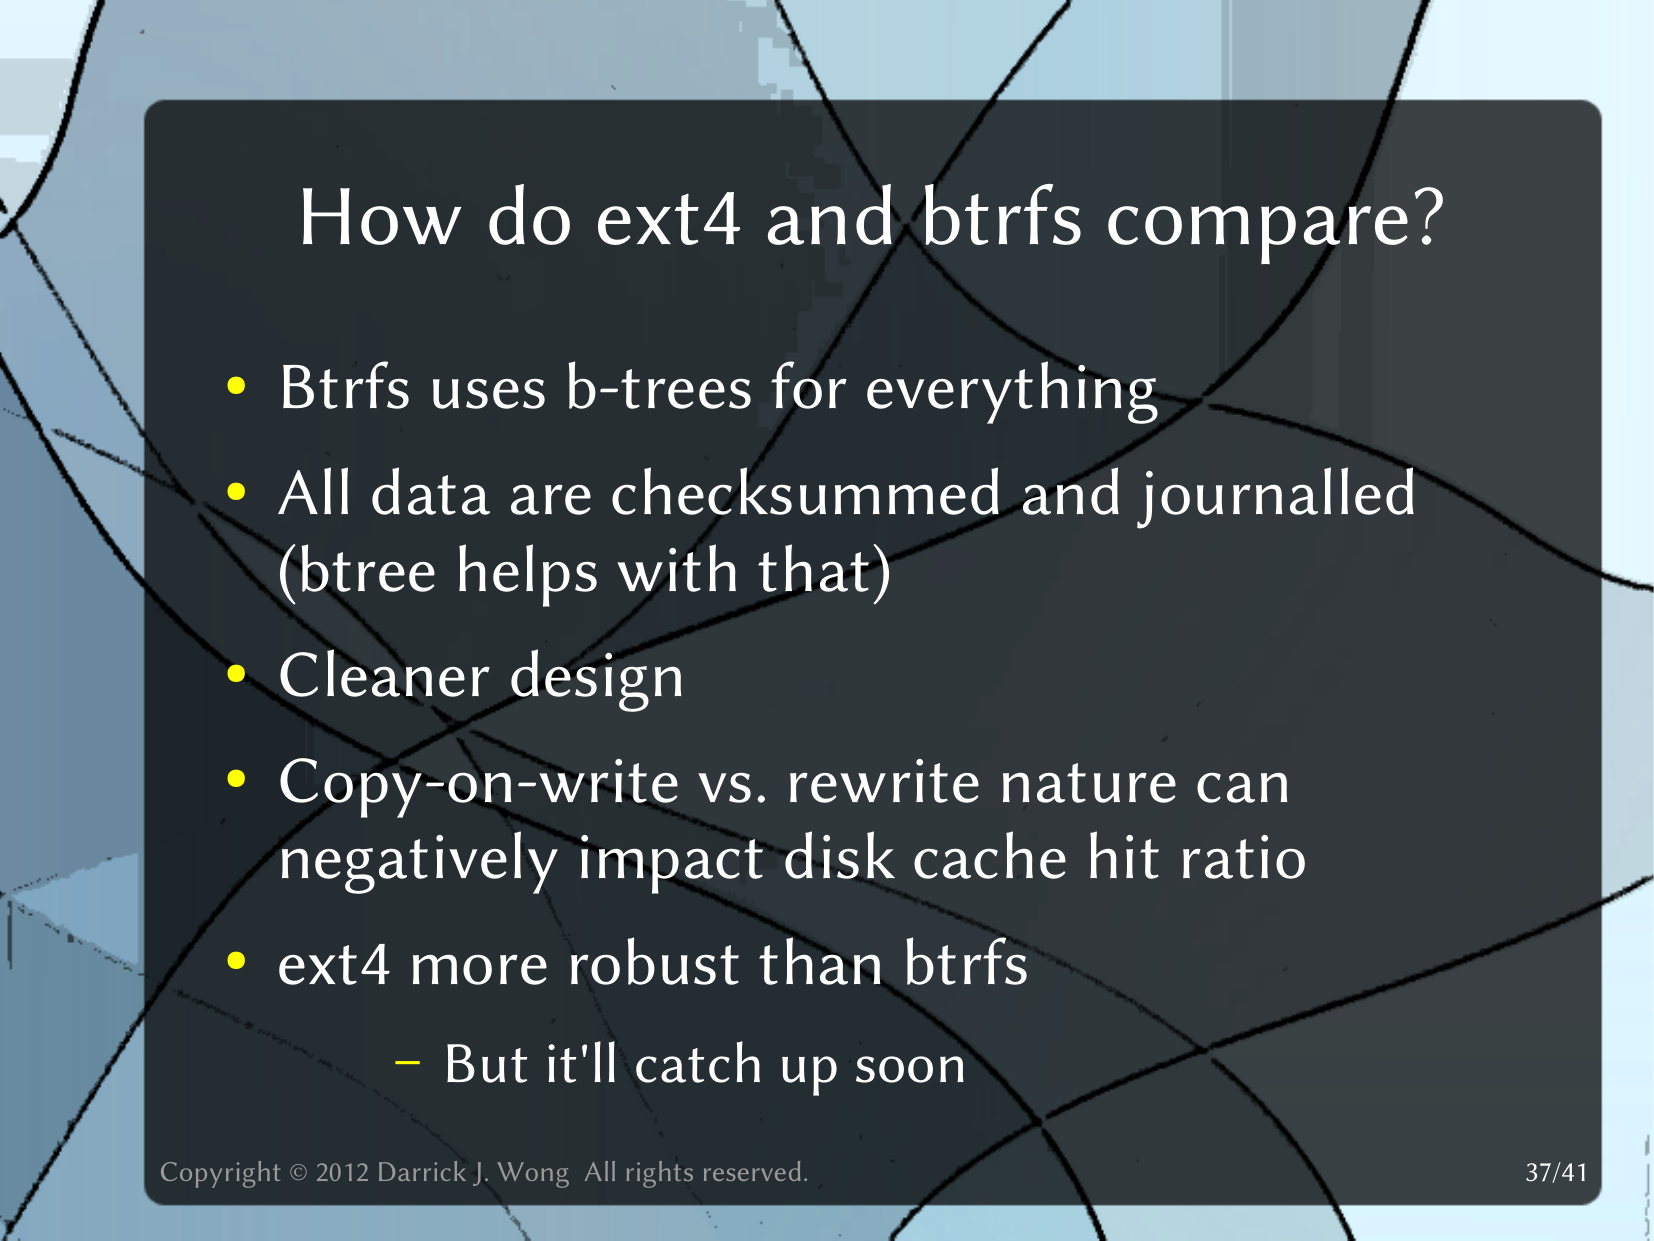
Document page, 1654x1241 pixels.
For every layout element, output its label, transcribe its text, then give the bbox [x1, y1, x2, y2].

title How do ext4 and btrfs compare? [159, 108, 1583, 325]
picture [0, 0, 1654, 1241]
list Btrfs uses b-trees for everything All data are checksummed and journalled (btree helps with that) Cleaner design Copy-on-write vs. rewrite nature can negatively impact disk cache hit ratio ext4 more robust than btrfs But it'll catch up soon [206, 349, 1571, 1097]
